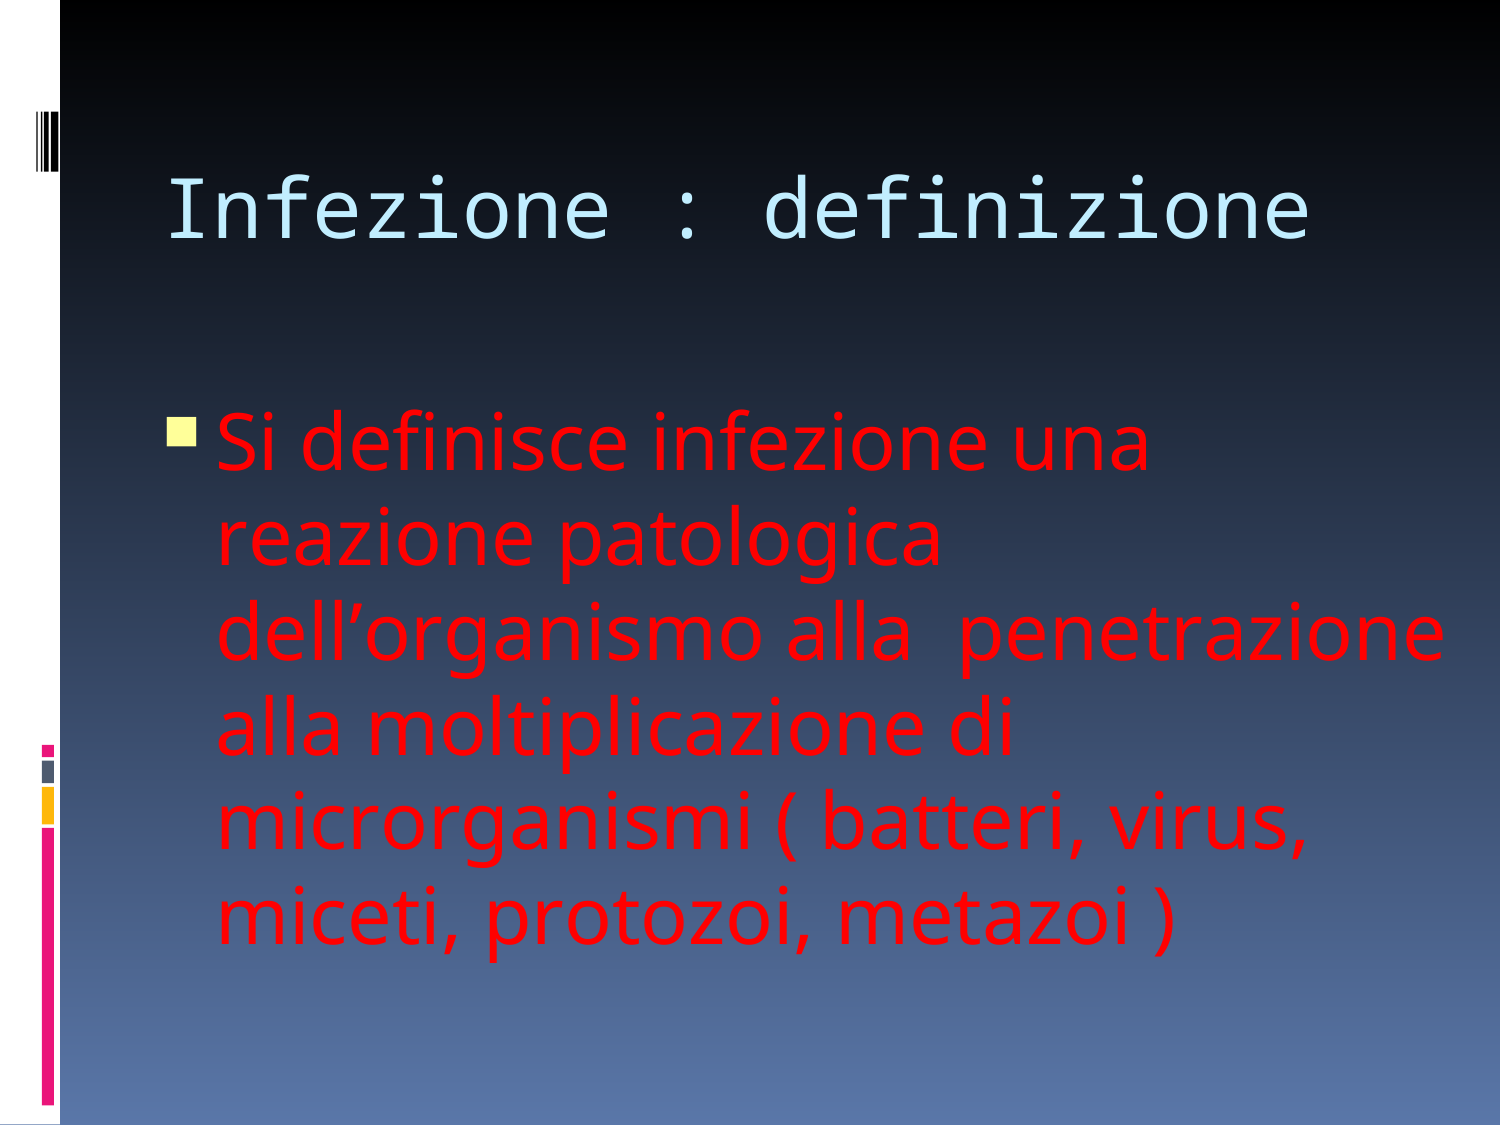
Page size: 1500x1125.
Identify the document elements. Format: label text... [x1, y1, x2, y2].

list Si definisce infezione una reazione patologica dell’organismo alla penetrazione alla moltiplicazione di microrganismi ( batteri, virus, miceti, protozoi, metazoi ) [147, 383, 1468, 1034]
title Infezione : definizione [147, 147, 1388, 355]
